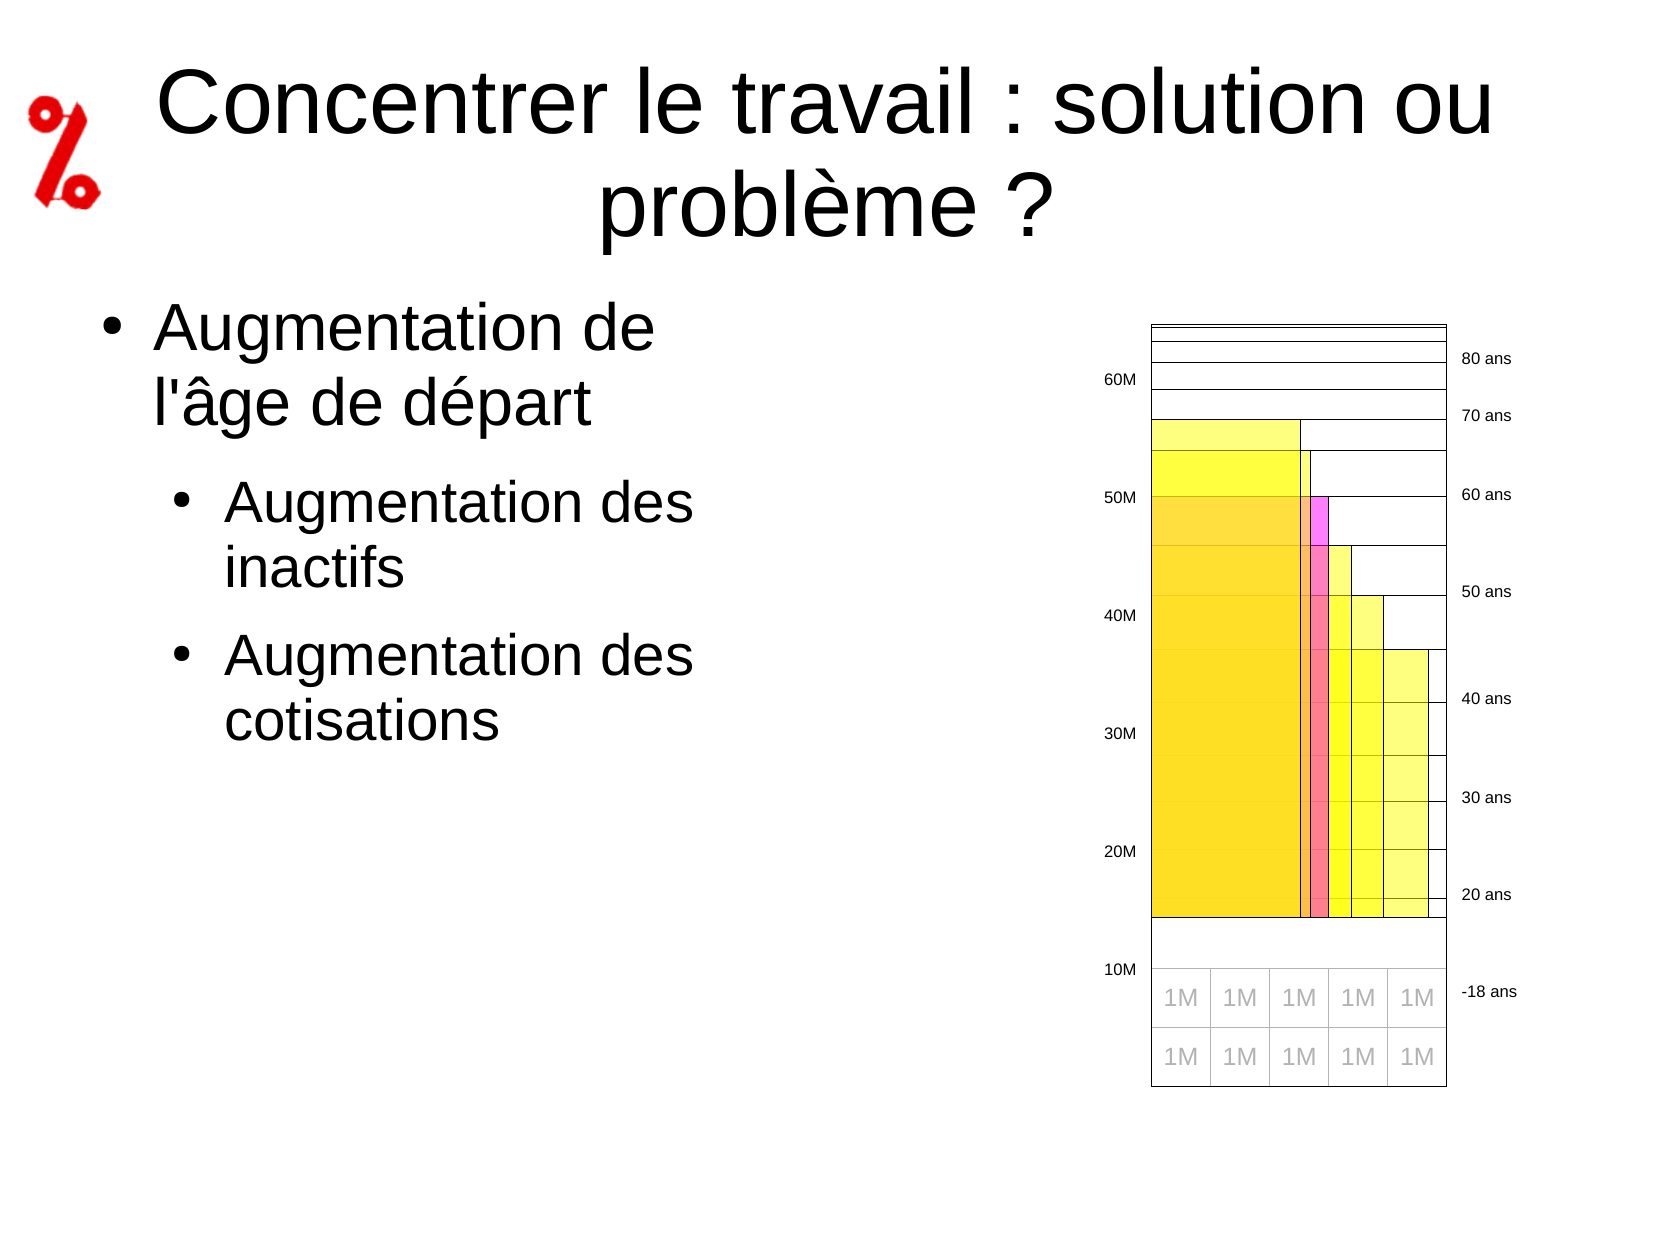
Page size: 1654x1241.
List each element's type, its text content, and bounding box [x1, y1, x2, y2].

picture [0, 88, 82, 219]
text_box -18 ans [1447, 974, 1533, 1030]
text_box 1M [1211, 1028, 1270, 1086]
text_box 30 ans [1447, 780, 1527, 829]
text_box 60 ans [1447, 477, 1527, 526]
text_box 50 ans [1447, 575, 1527, 624]
text_box 40 ans [1447, 681, 1527, 730]
text_box [1062, 295, 1565, 1123]
text_box 1M [1387, 1028, 1446, 1086]
text_box 1M [1328, 1028, 1387, 1086]
list Augmentation de l'âge de départ Augmentation des inactifs Augmentation des cotisations [82, 290, 809, 1109]
text_box 40M [1089, 598, 1151, 633]
text_box 60M [1089, 362, 1151, 404]
text_box 1M [1328, 968, 1387, 1028]
text_box 1M [1270, 1028, 1328, 1086]
text_box 50M [1089, 480, 1151, 521]
text_box 1M [1270, 968, 1328, 1028]
text_box 70 ans [1447, 398, 1527, 447]
text_box 20M [1089, 834, 1151, 876]
text_box 20 ans [1447, 877, 1527, 927]
text_box 80 ans [1447, 341, 1527, 391]
text_box 30M [1089, 716, 1151, 758]
text_box 1M [1387, 968, 1446, 1028]
text_box 1M [1152, 1028, 1211, 1086]
text_box 10M [1089, 952, 1151, 995]
text_box 1M [1211, 968, 1270, 1028]
title Concentrer le travail : solution ou problème ? [82, 50, 1571, 256]
text_box 1M [1152, 968, 1211, 1028]
